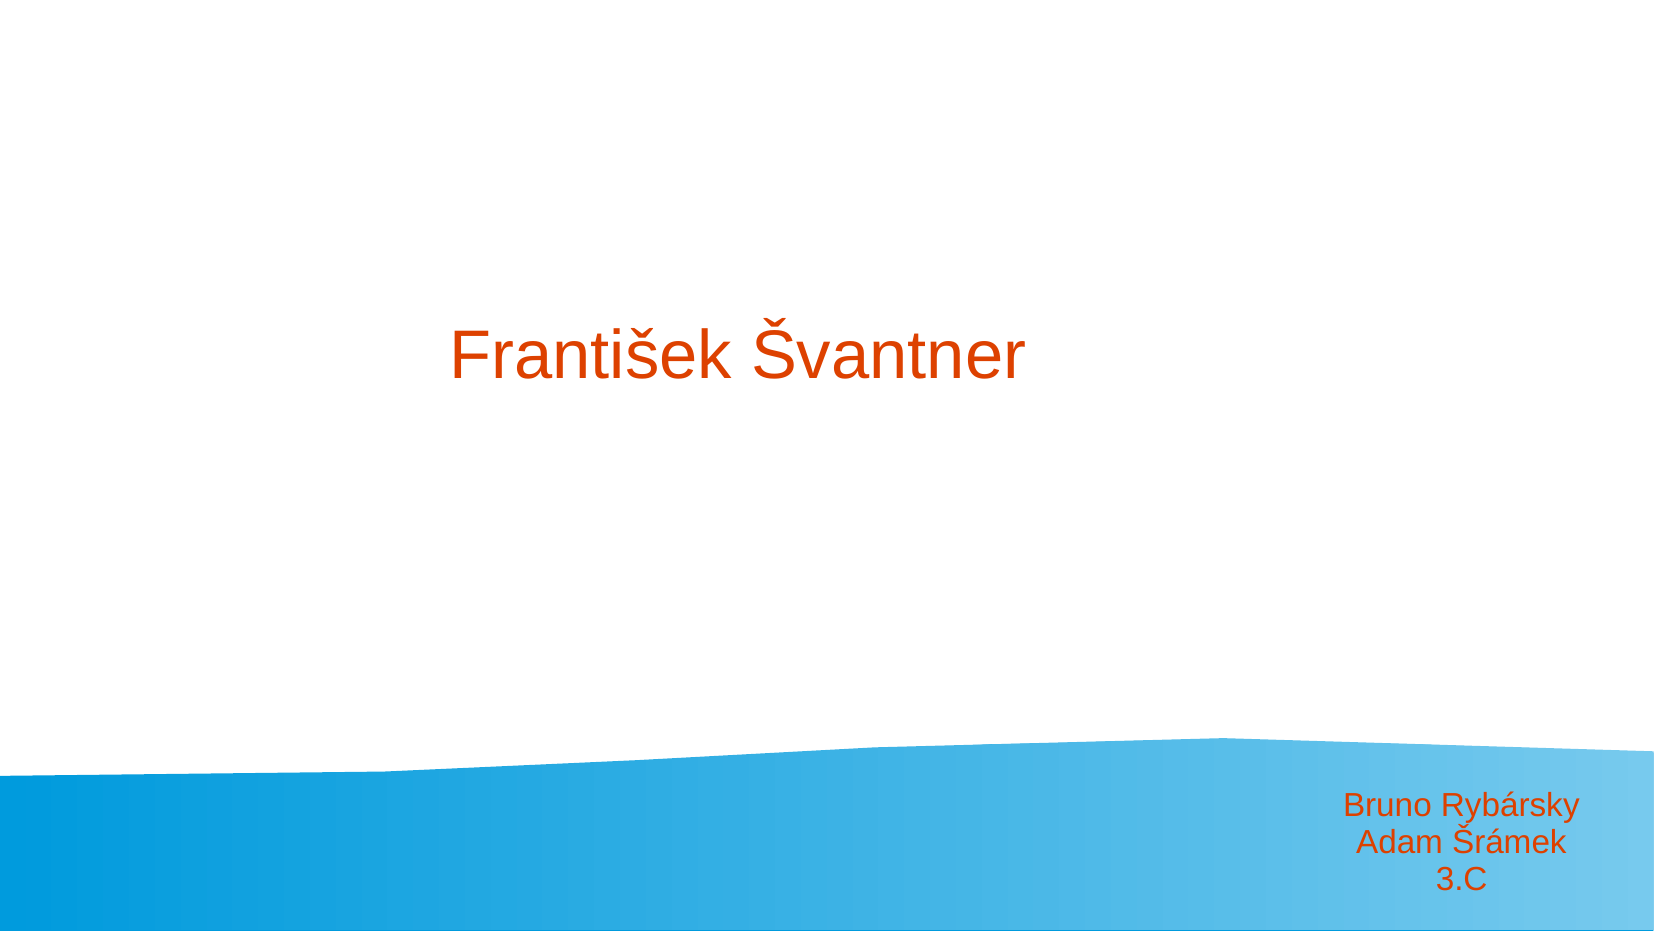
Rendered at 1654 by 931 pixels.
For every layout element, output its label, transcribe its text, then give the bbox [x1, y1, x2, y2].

title Bruno Rybársky Adam Šrámek 3.C [1328, 767, 1595, 916]
title František Švantner [0, 265, 1477, 443]
